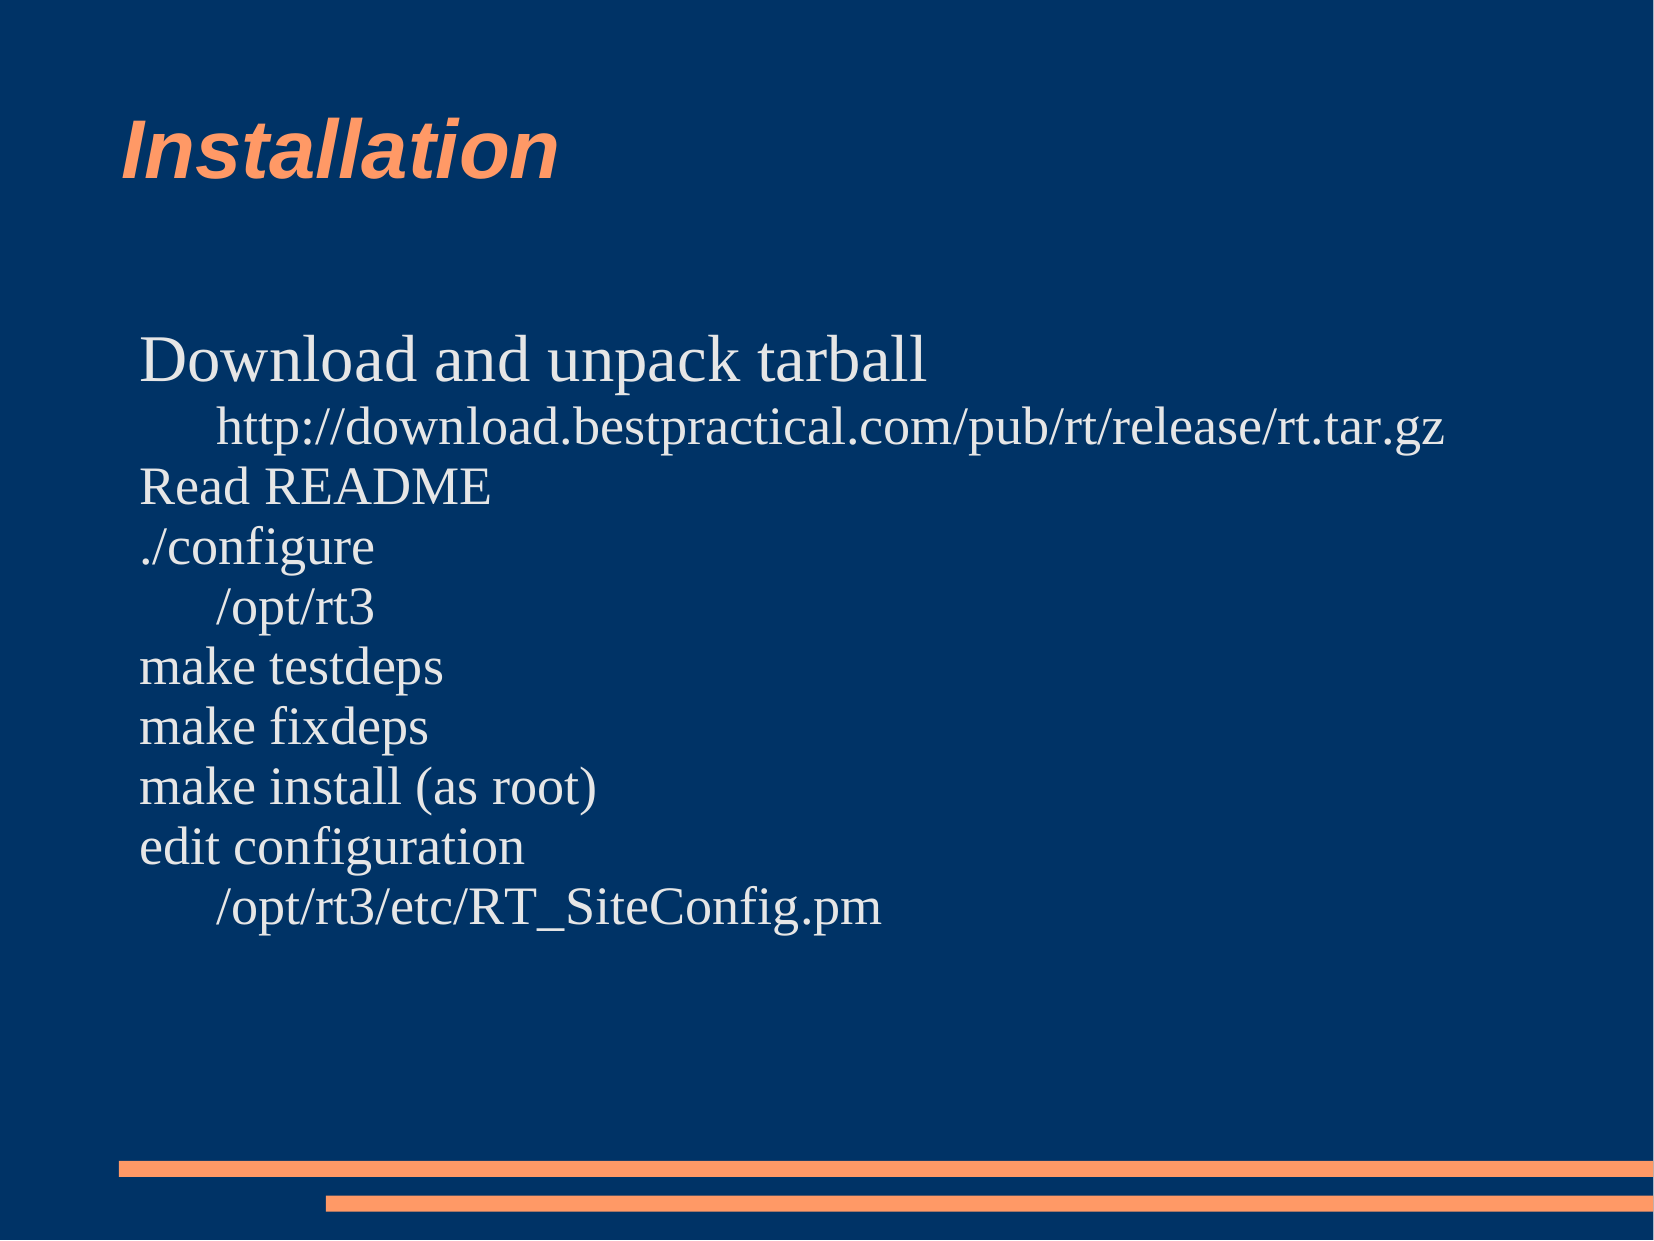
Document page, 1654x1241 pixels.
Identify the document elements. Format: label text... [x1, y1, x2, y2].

title Installation [121, 53, 1534, 247]
list Download and unpack tarball http://download.bestpractical.com/pub/rt/release/rt.tar.gz Read README ./configure /opt/rt3 make testdeps make fixdeps make install (as root) edit configuration /opt/rt3/etc/RT_SiteConfig.pm [121, 322, 1561, 1118]
